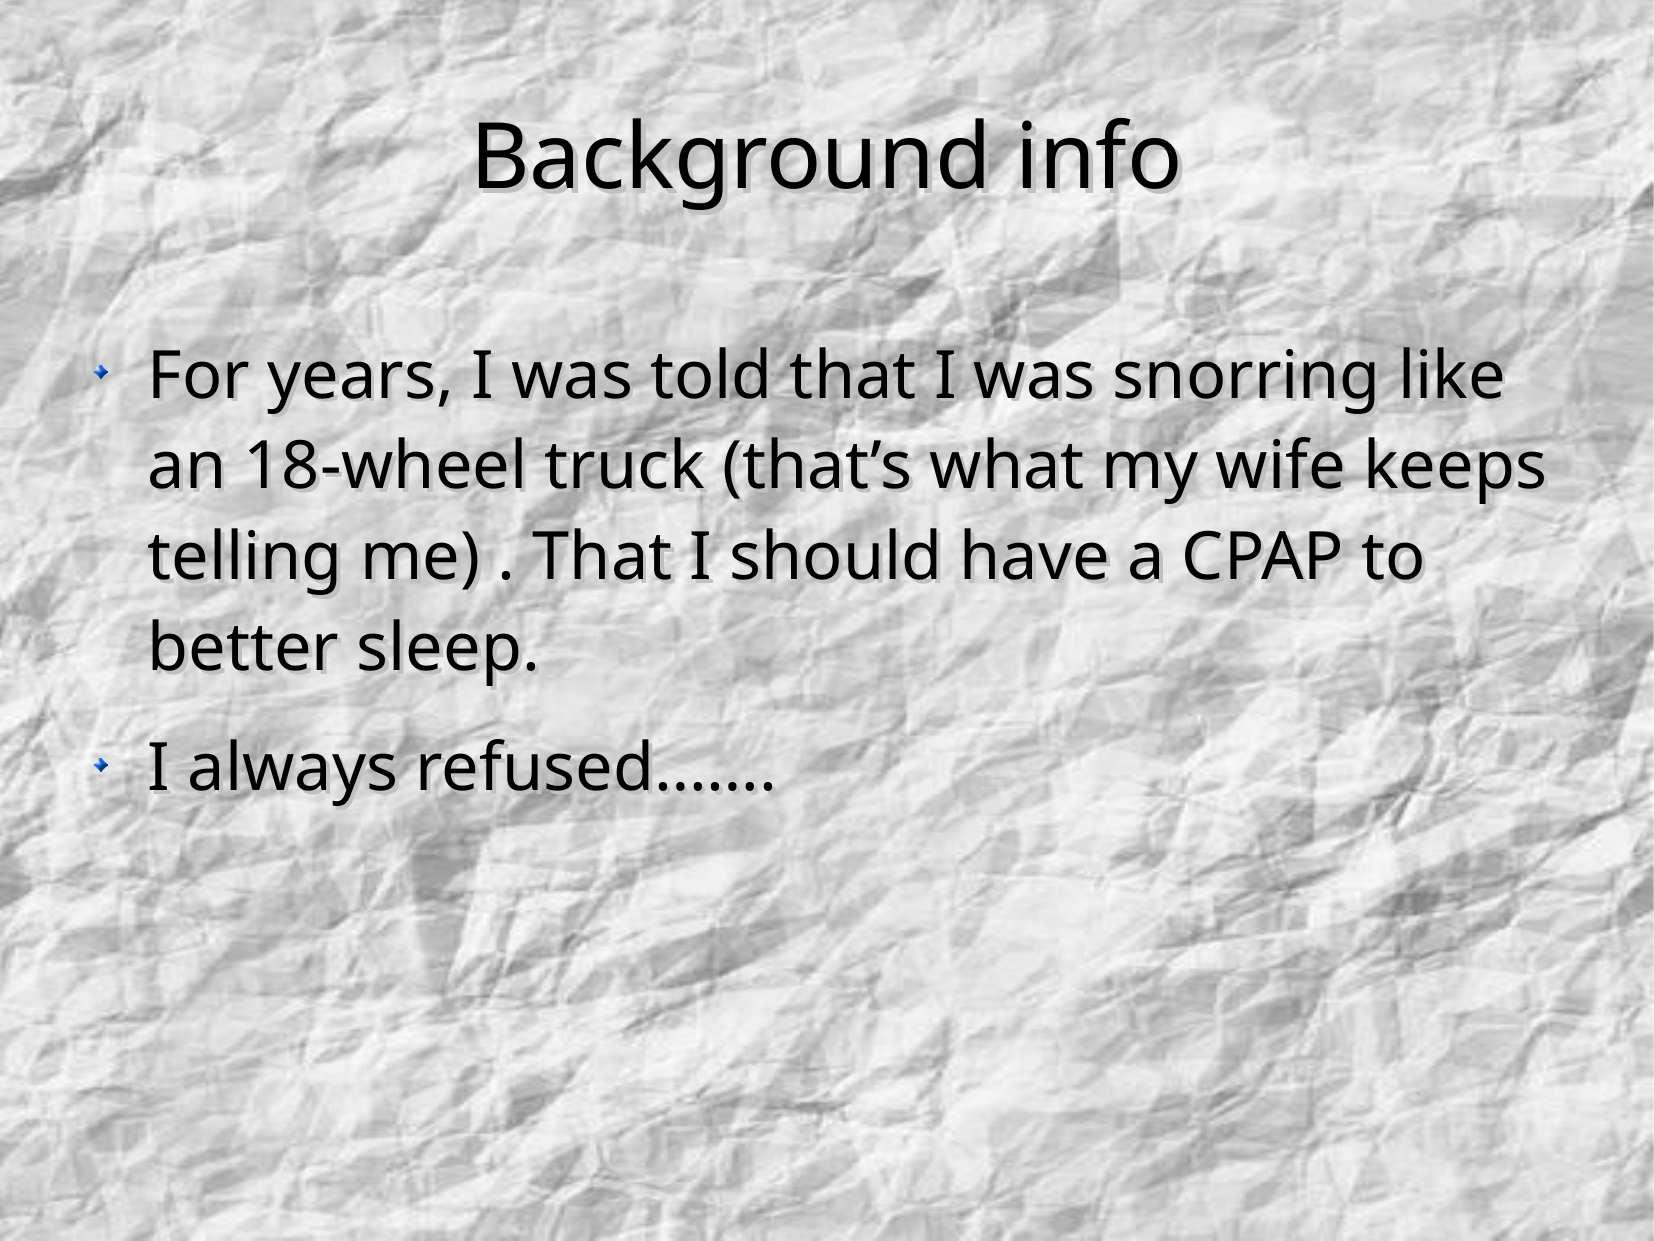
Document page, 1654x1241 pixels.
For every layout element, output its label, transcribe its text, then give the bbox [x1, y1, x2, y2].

picture [0, 0, 1654, 1241]
title Background info [82, 49, 1571, 257]
list For years, I was told that I was snorring like an 18-wheel truck (that’s what my wife keeps telling me) . That I should have a CPAP to better sleep. I always refused……. [76, 206, 1565, 862]
